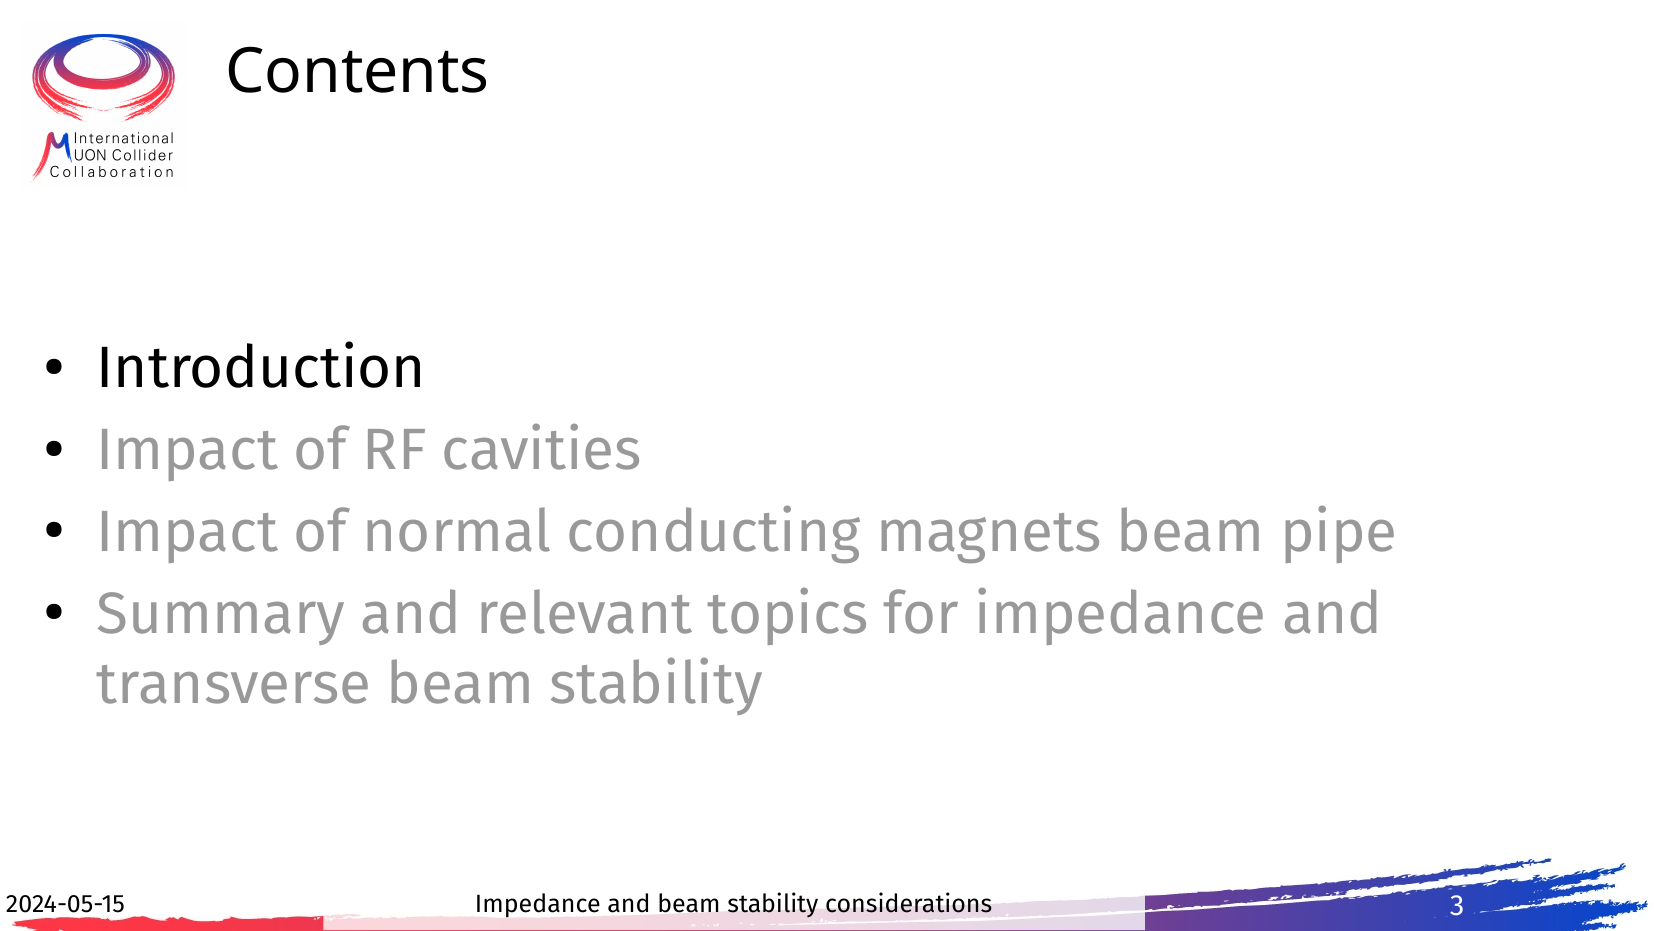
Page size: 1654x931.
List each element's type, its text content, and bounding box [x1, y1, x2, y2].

picture [0, 848, 1654, 931]
list Introduction Impact of RF cavities Impact of normal conducting magnets beam pipe Summary and relevant topics for impedance and transverse beam stability [25, 333, 1619, 716]
picture [21, 21, 188, 189]
title Contents [225, 25, 1571, 188]
